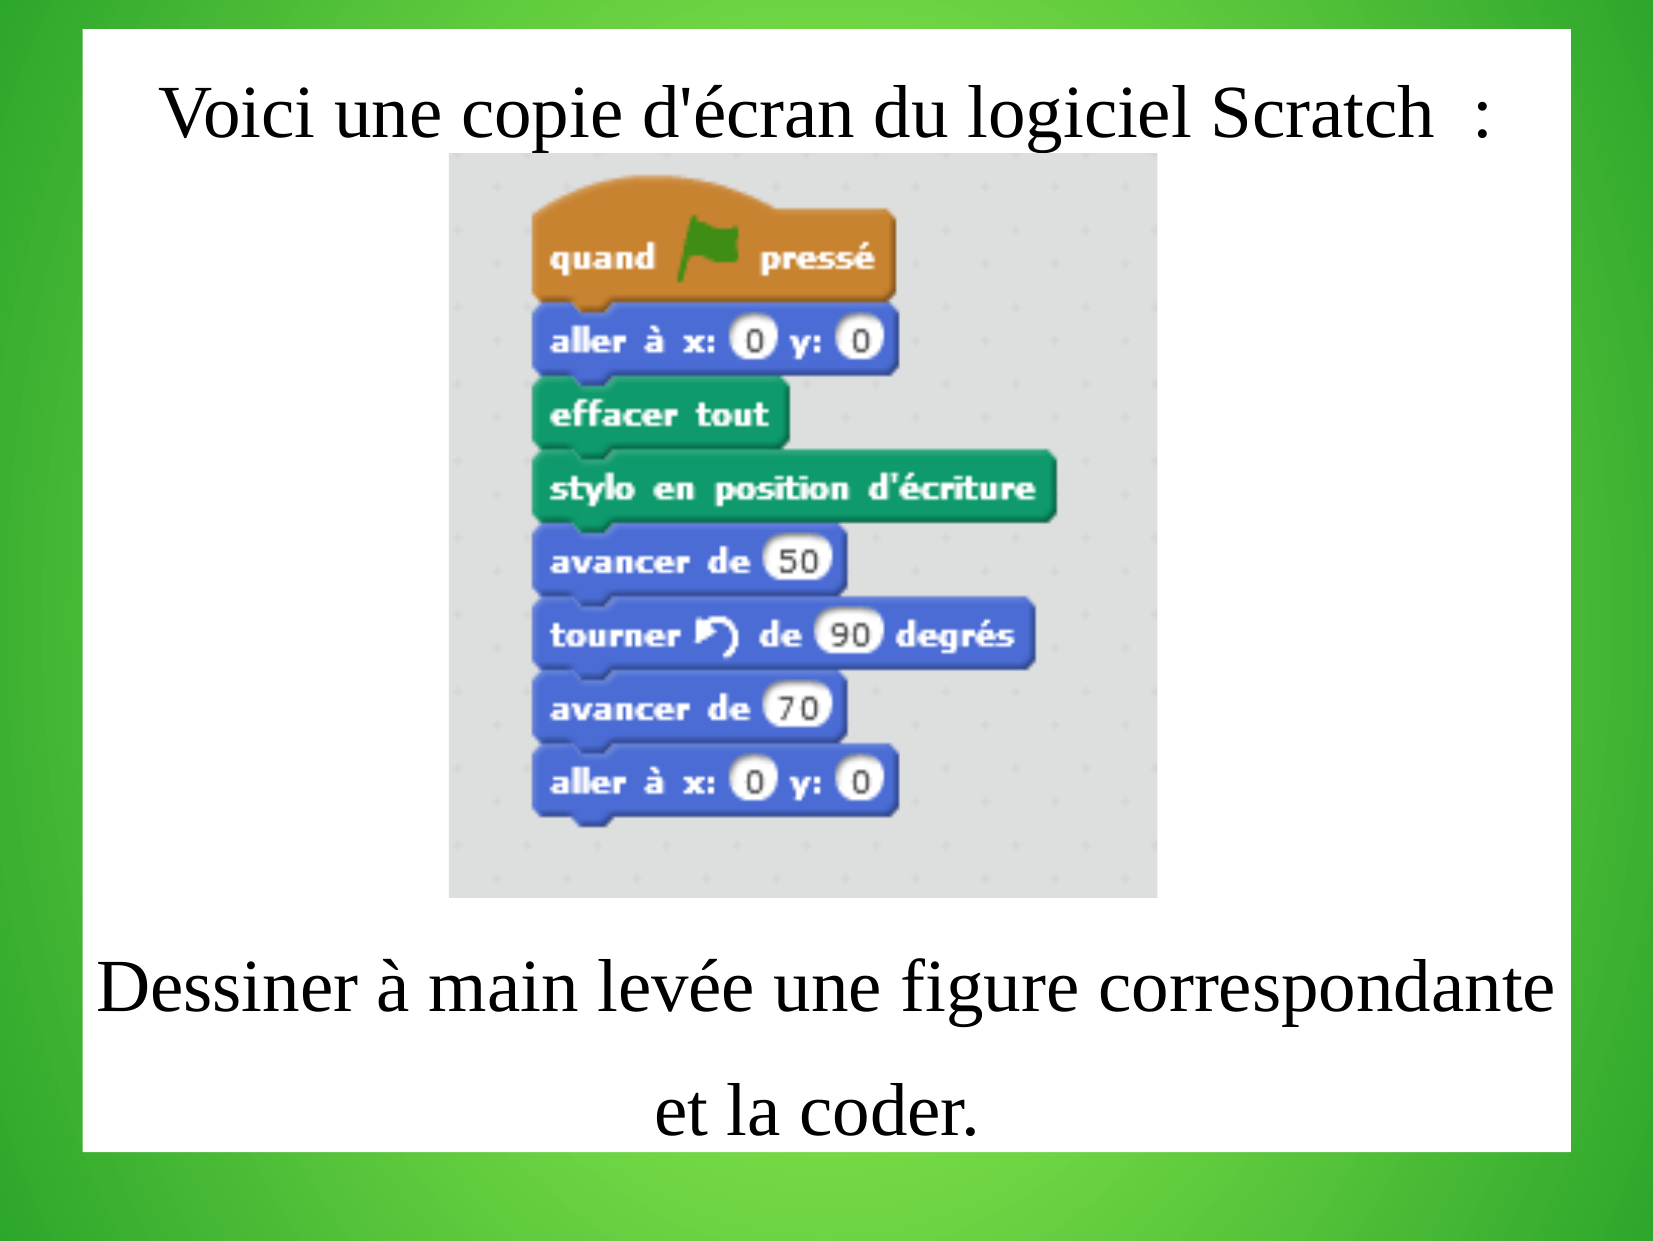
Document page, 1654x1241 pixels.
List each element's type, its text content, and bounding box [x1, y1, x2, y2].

picture [0, 0, 1654, 1241]
subtitle Voici une copie d'écran du logiciel Scratch : Dessiner à main levée une figure correspondante et la coder. [82, 49, 1571, 1132]
